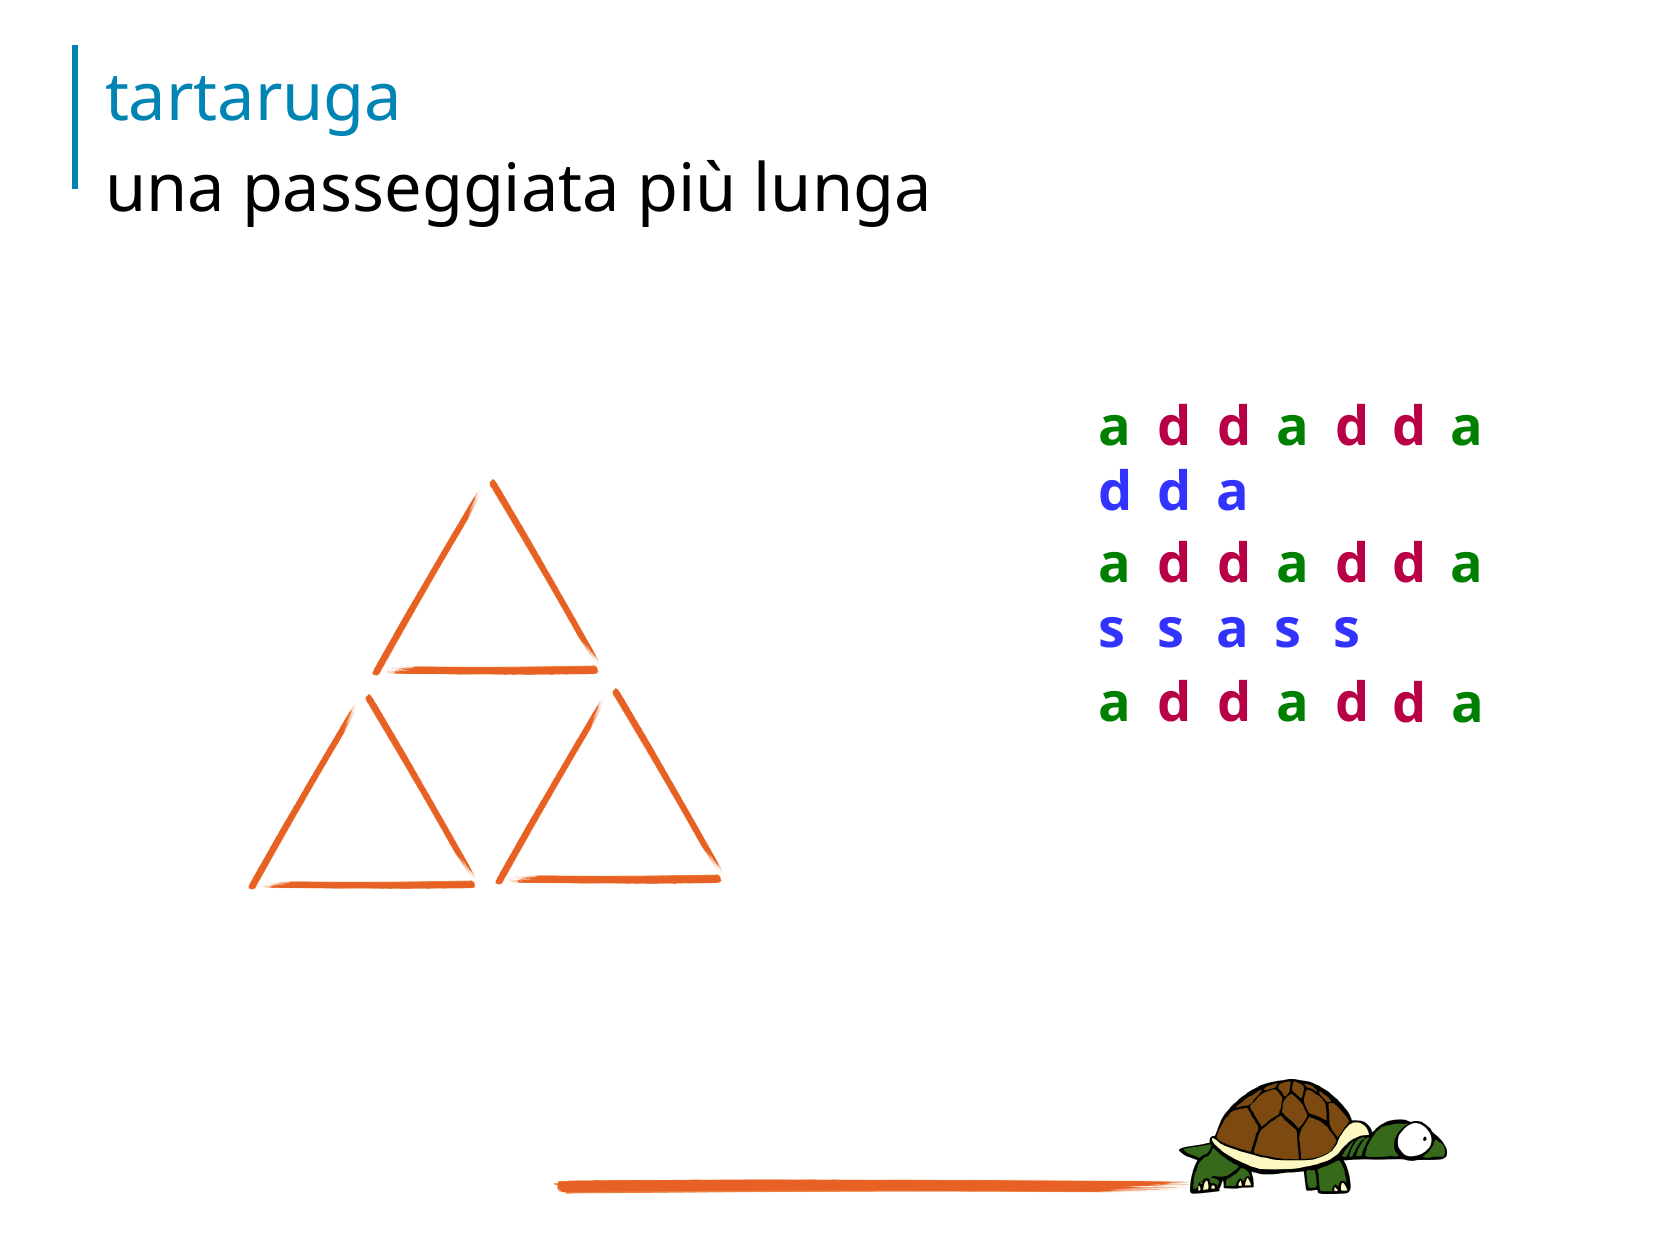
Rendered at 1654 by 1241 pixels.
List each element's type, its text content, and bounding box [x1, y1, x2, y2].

text_box d [1143, 674, 1202, 749]
text_box d [1142, 537, 1202, 609]
picture [370, 477, 605, 678]
text_box s [1318, 609, 1392, 674]
text_box a [1201, 472, 1278, 537]
text_box a [1083, 520, 1142, 609]
text_box a [1083, 383, 1142, 472]
text_box a [1454, 384, 1512, 473]
text_box a [1261, 674, 1321, 749]
text_box d [1084, 472, 1142, 537]
text_box d [1202, 537, 1261, 609]
picture [493, 687, 728, 887]
text_box a [1261, 520, 1320, 609]
text_box s [1259, 609, 1318, 674]
text_box d [1202, 383, 1261, 472]
text_box d [1377, 520, 1454, 609]
text_box d [1321, 674, 1378, 749]
text_box d [1377, 384, 1454, 473]
text_box s [1142, 609, 1201, 674]
text_box d [1202, 674, 1261, 749]
text_box d [1320, 383, 1397, 472]
text_box a [1261, 383, 1320, 472]
text_box a [1201, 609, 1259, 674]
text_box d [1142, 383, 1202, 472]
text_box a [1454, 520, 1512, 609]
text_box d [1320, 520, 1377, 609]
picture [553, 1079, 1447, 1194]
title tartaruga una passeggiata più lunga [105, 49, 1571, 200]
picture [246, 692, 481, 892]
text_box d [1378, 660, 1455, 749]
text_box a [1084, 674, 1143, 749]
text_box a [1455, 660, 1513, 749]
text_box s [1084, 609, 1142, 674]
text_box d [1142, 472, 1201, 537]
